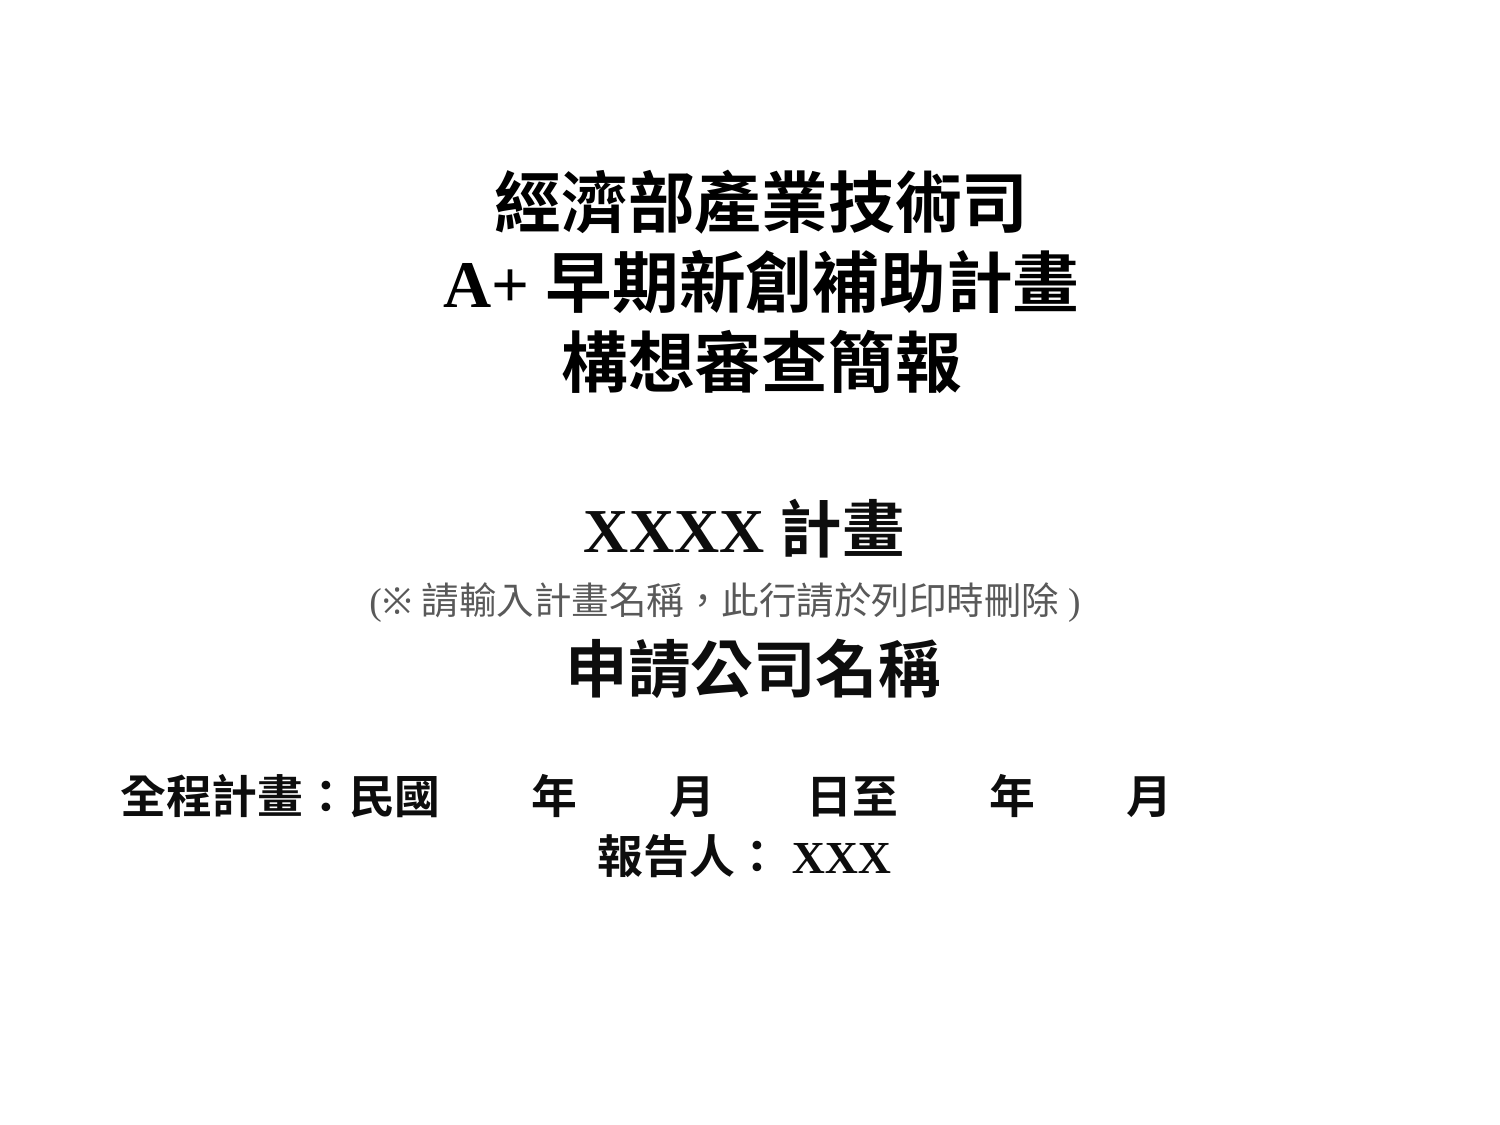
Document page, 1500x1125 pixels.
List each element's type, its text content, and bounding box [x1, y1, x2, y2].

text_box XXXX計畫 (※請輸入計畫名稱，此行請於列印時刪除) 申請公司名稱 全程計畫：民國 年 月 日至 年 月 報告人：XXX [41, 492, 1448, 932]
text_box 經濟部產業技術司 A+早期新創補助計畫 構想審查簡報 [94, 105, 1430, 457]
